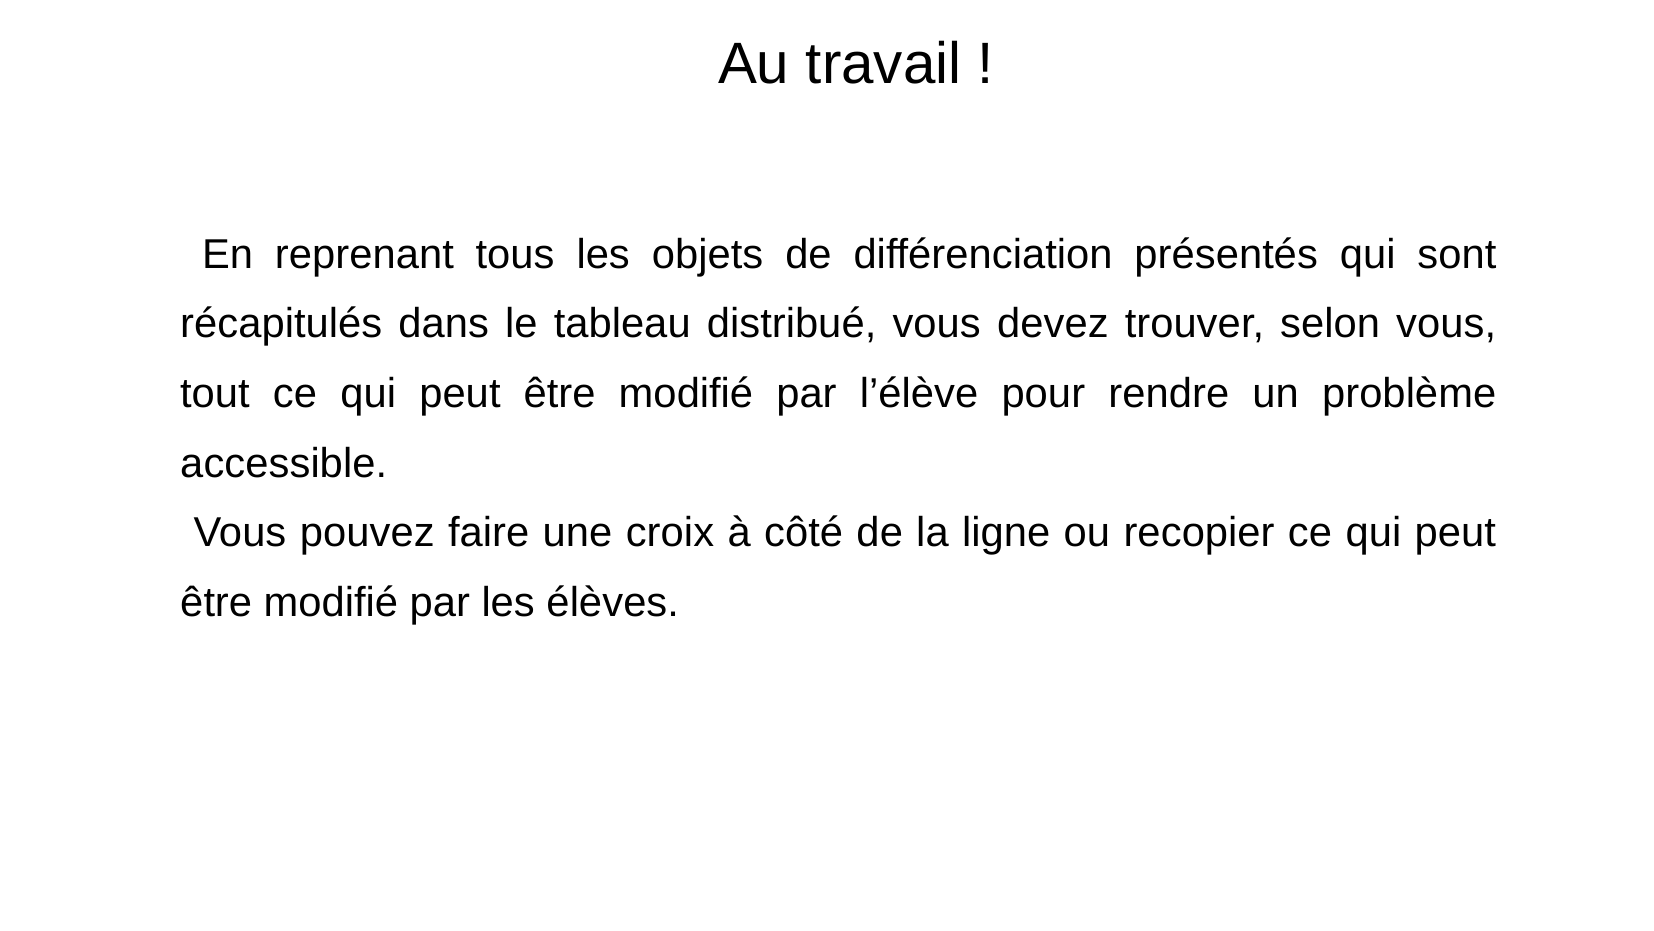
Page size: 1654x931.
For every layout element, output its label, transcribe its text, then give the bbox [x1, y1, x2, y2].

text_box Au travail ! [354, 23, 1359, 104]
text_box En reprenant tous les objets de différenciation présentés qui sont récapitulés dans le tableau distribué, vous devez trouver, selon vous, tout ce qui peut être modifié par l’élève pour rendre un problème accessible. Vous pouvez faire une croix à côté de la ligne ou recopier ce qui peut être modifié par les élèves. [165, 199, 1512, 857]
